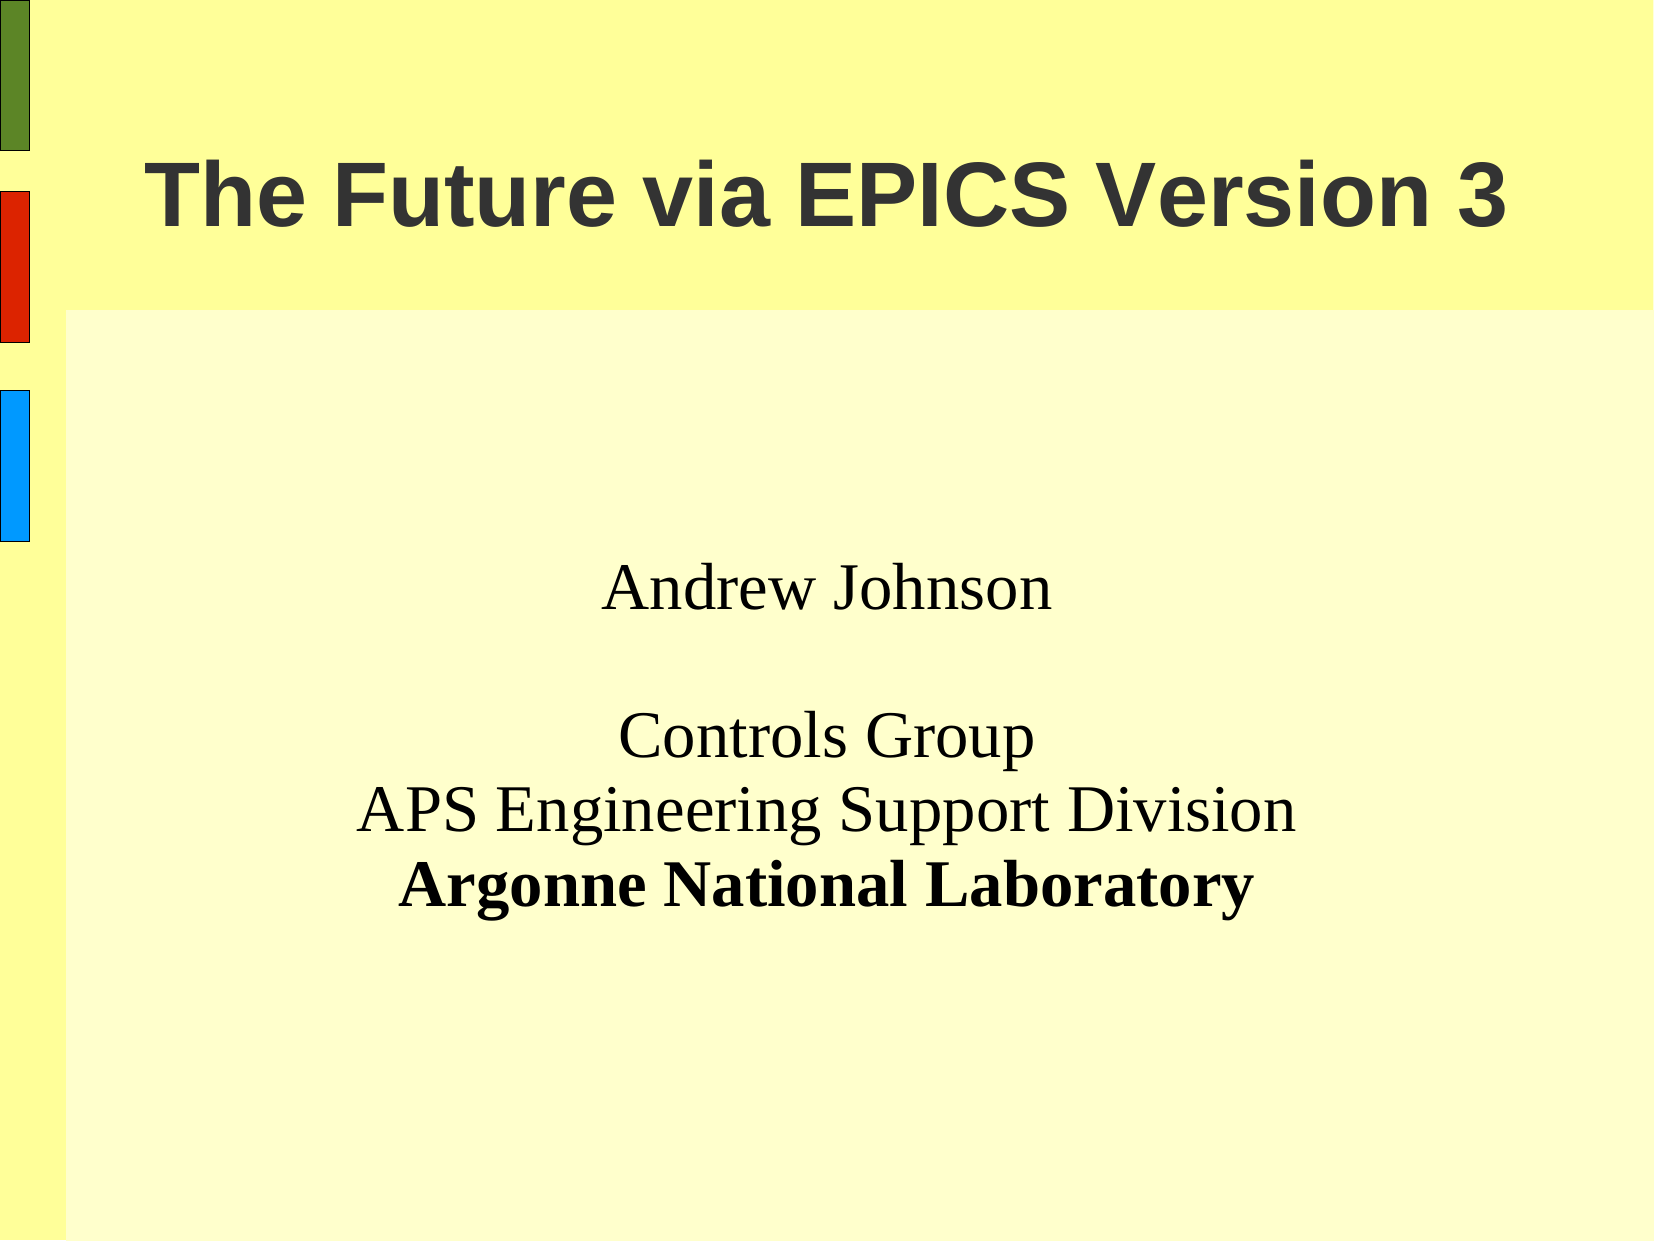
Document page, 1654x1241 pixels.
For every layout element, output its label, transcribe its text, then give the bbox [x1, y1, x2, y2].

title The Future via EPICS Version 3 [121, 91, 1534, 299]
subtitle Andrew Johnson Controls Group APS Engineering Support Division Argonne National Laboratory [121, 344, 1534, 1127]
